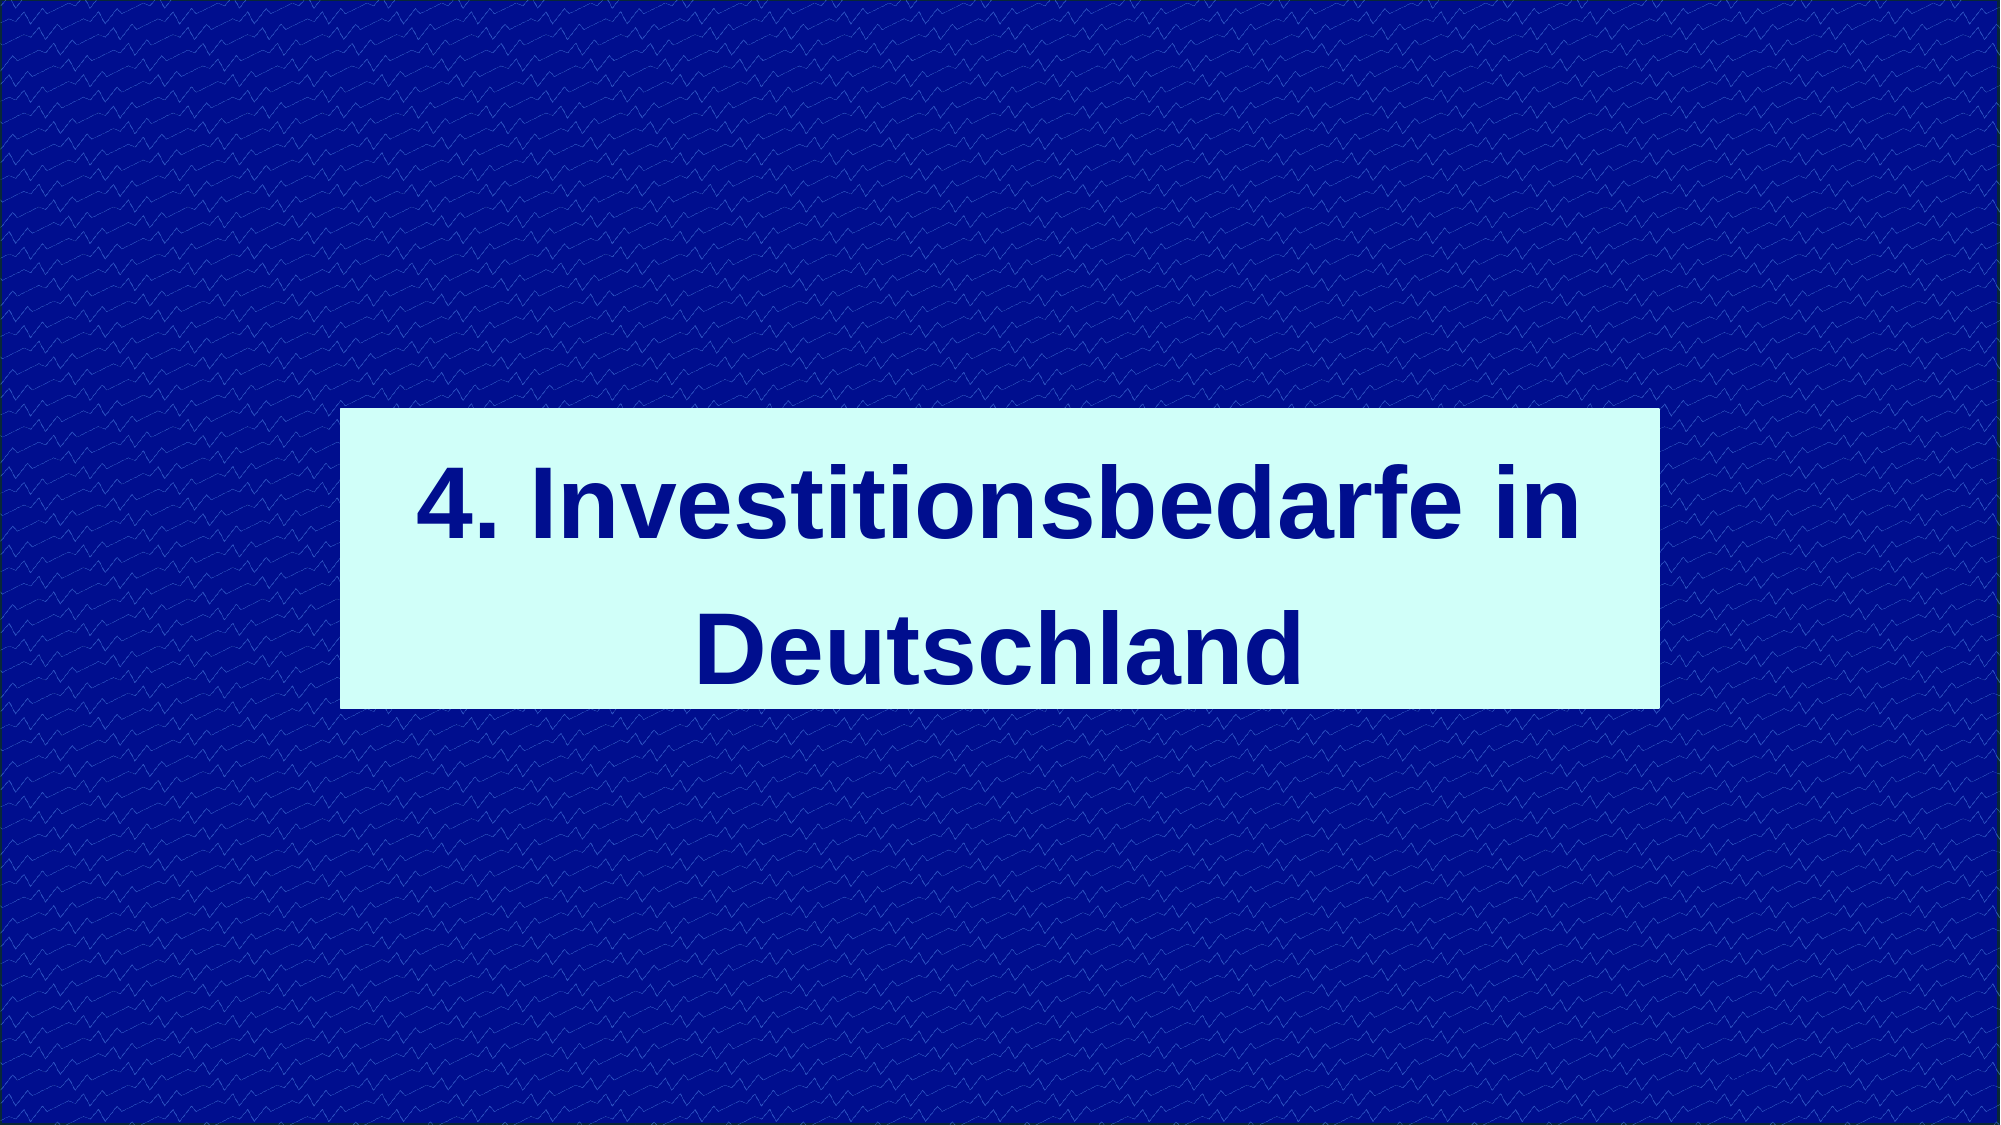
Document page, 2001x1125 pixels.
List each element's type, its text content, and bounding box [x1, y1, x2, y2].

text_box 4. Investitionsbedarfe in Deutschland [340, 409, 1660, 709]
text_box 20 [1708, 1052, 1943, 1093]
text_box [0, 0, 2000, 1125]
